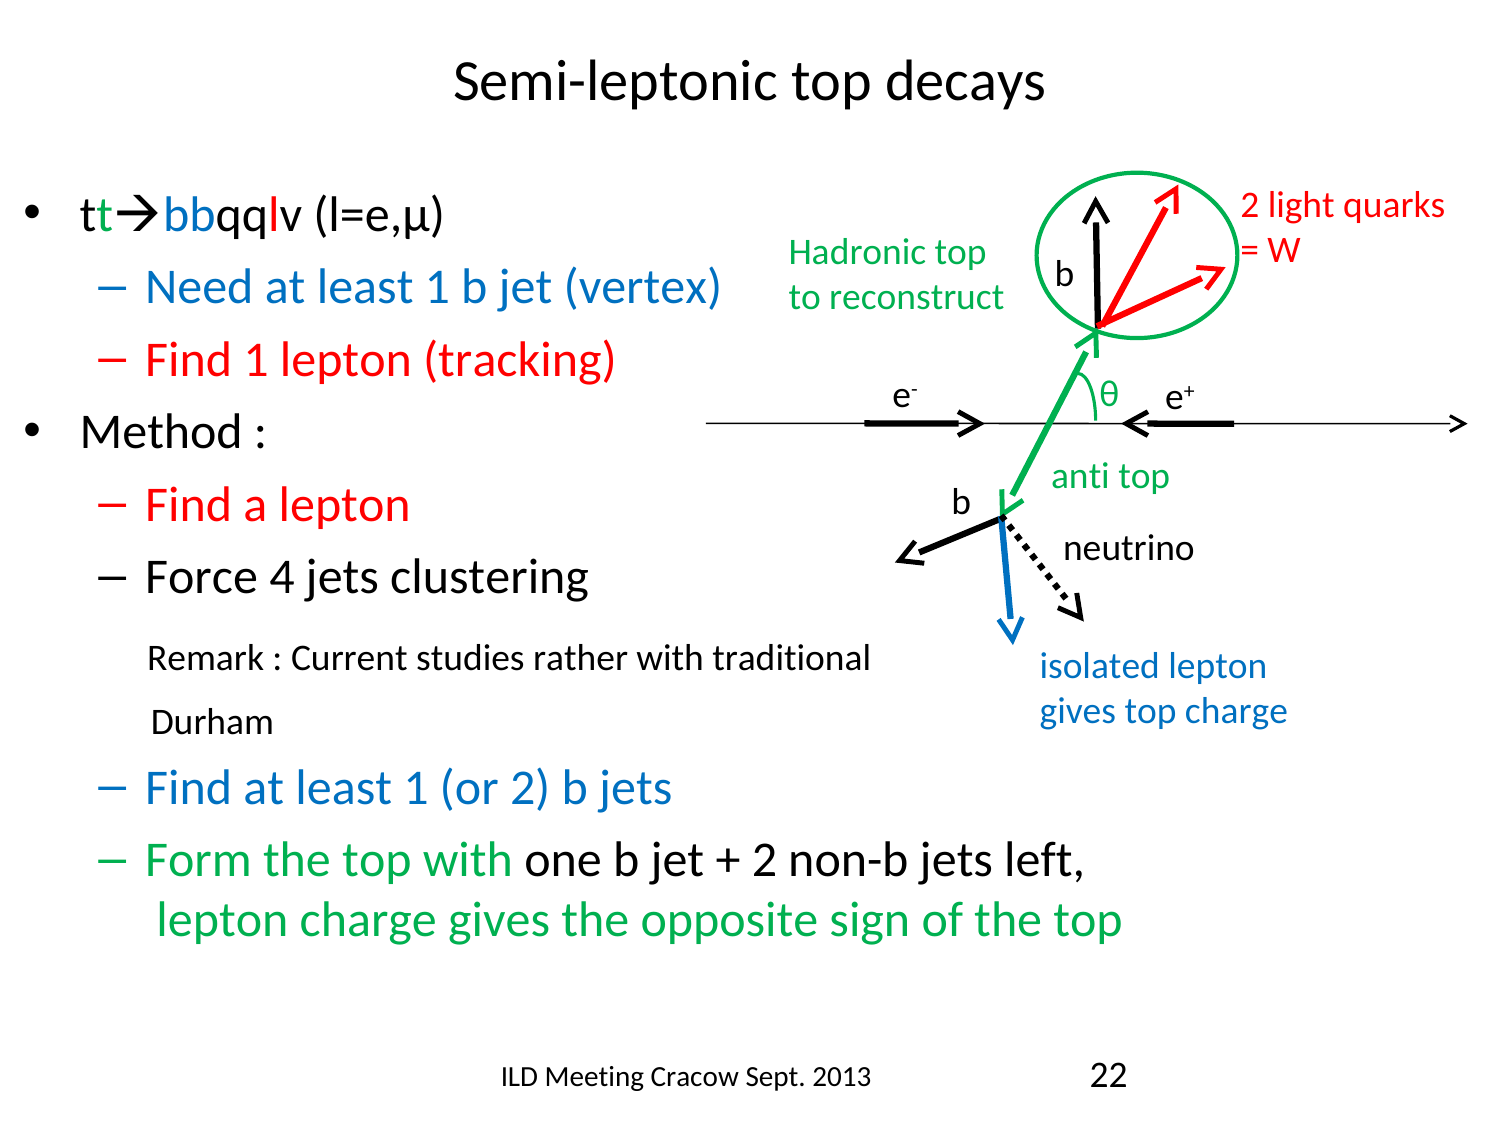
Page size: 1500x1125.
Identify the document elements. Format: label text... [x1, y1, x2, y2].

title Semi-leptonic top decays [75, 34, 1426, 120]
text_box b [1039, 241, 1090, 303]
text_box θ [1084, 361, 1135, 423]
text_box isolated lepton gives top charge [1024, 633, 1341, 739]
text_box 2 light quarks = W [1225, 172, 1483, 279]
list ttbbqqlv (l=e,µ) Need at least 1 b jet (vertex) Find 1 lepton (tracking) Method : Find a lepton Force 4 jets clustering Remark : Current studies rather with traditional Durham Find at least 1 (or 2) b jets Form the top with one b jet + 2 non-b jets left, lepton charge gives the opposite sign of the top [1041, 175, 1230, 335]
text_box neutrino [1048, 515, 1215, 576]
text_box anti top [1036, 442, 1186, 504]
text_box Hadronic top to reconstruct [773, 219, 1037, 326]
text_box e+ [1150, 364, 1210, 425]
text_box b [1039, 283, 1051, 303]
text_box 2 light quarks = W [1225, 222, 1235, 279]
text_box e- [877, 362, 933, 424]
text_box b [936, 469, 987, 531]
list ttbbqqlv (l=e,µ) Need at least 1 b jet (vertex) Find 1 lepton (tracking) Method : Find a lepton Force 4 jets clustering Remark : Current studies rather with traditional Durham Find at least 1 (or 2) b jets Form the top with one b jet + 2 non-b jets left, lepton charge gives the opposite sign of the top [8, 173, 1359, 959]
